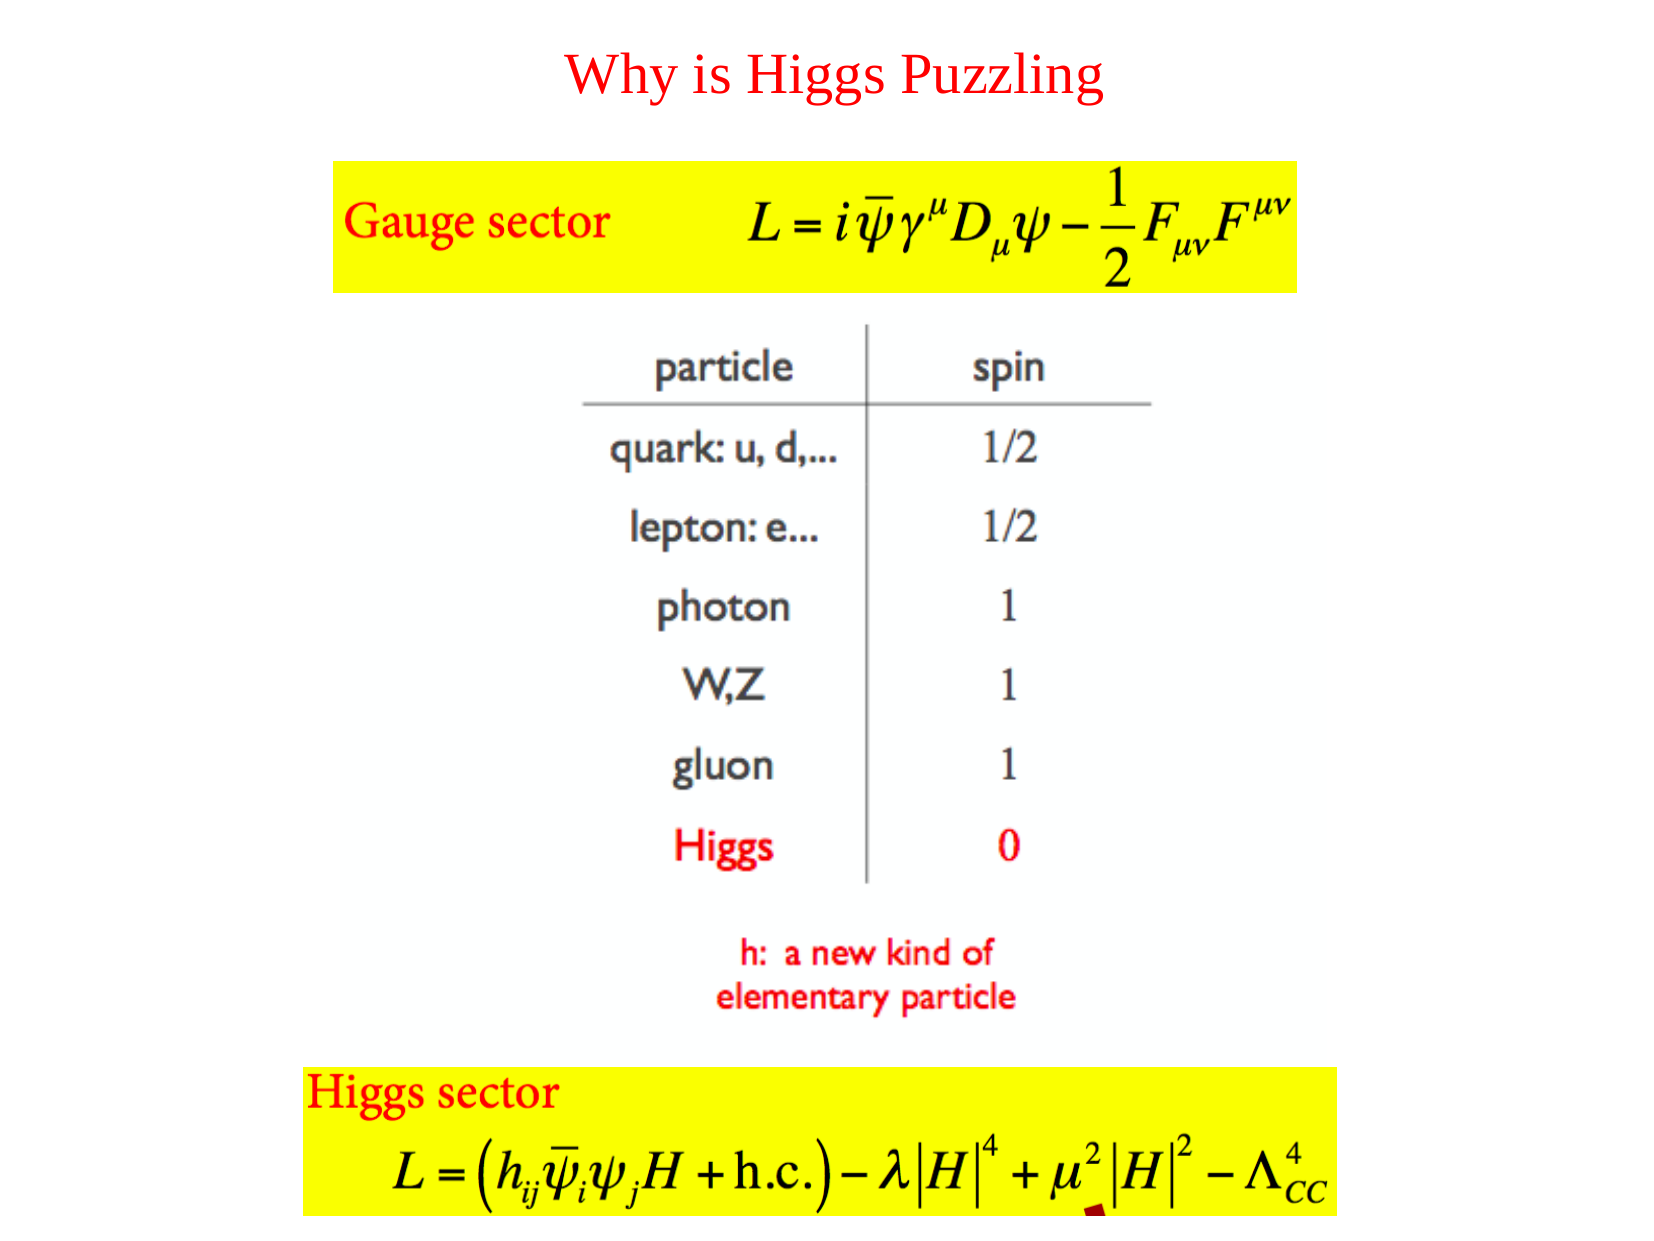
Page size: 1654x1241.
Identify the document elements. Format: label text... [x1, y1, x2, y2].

picture [333, 161, 1297, 293]
title Why is Higgs Puzzling [128, 0, 1541, 168]
picture [303, 310, 1337, 1216]
text_box [274, 196, 1379, 310]
